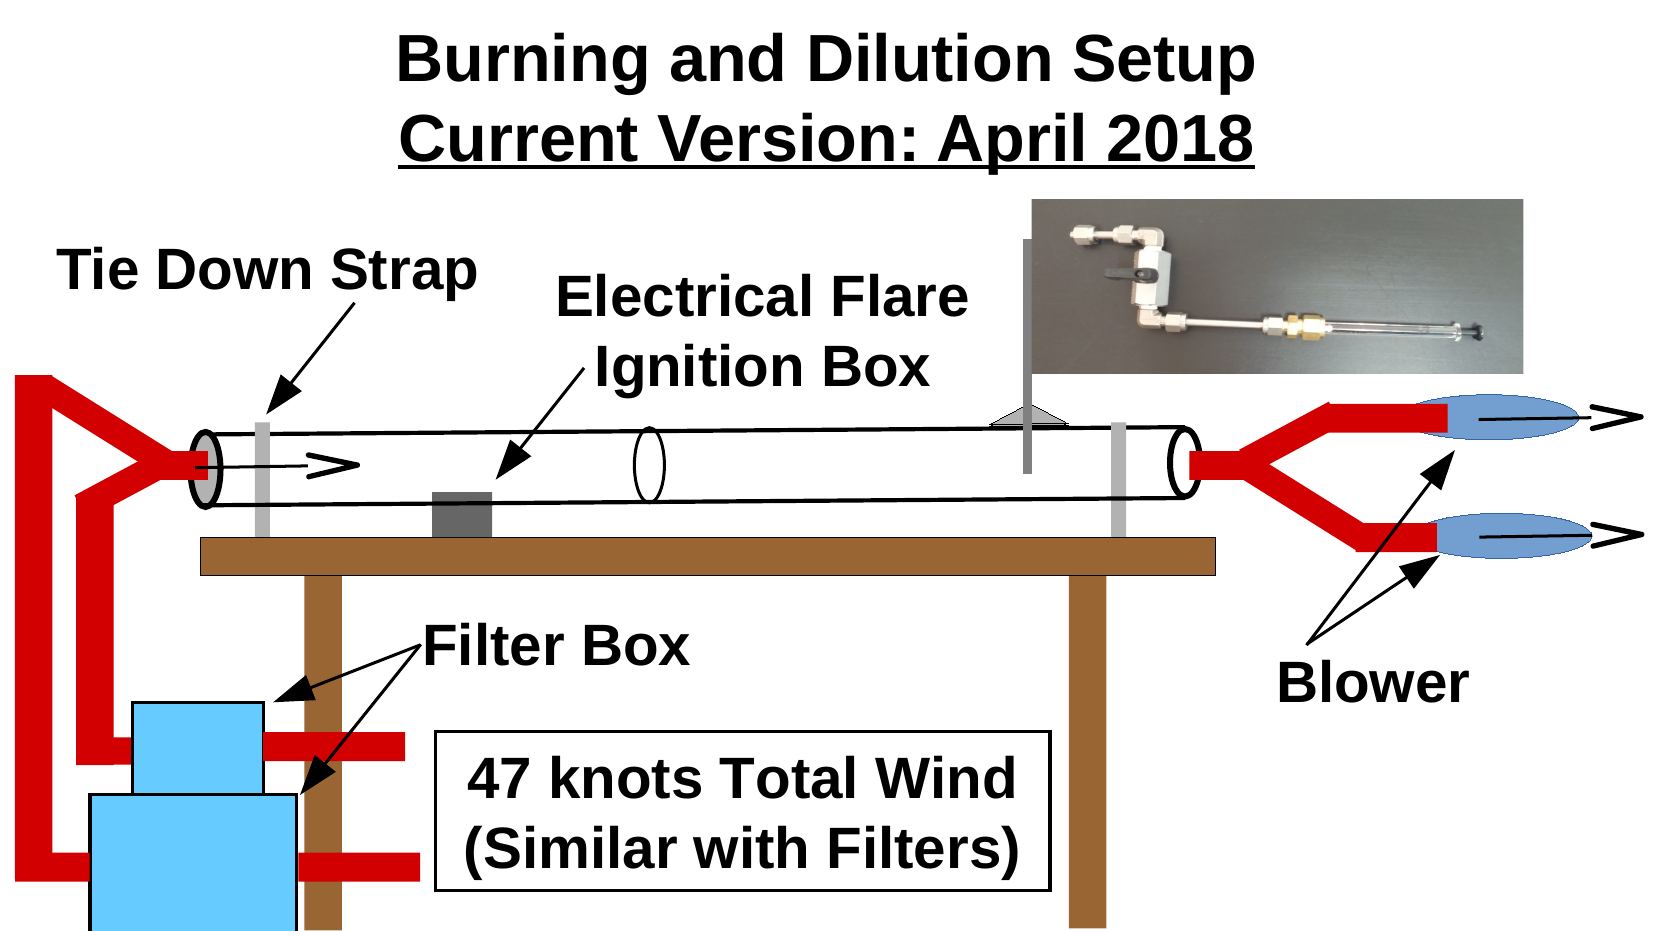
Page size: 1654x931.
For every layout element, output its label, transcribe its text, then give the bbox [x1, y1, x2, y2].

text_box [298, 732, 421, 931]
text_box Blower [1261, 637, 1552, 722]
text_box [1030, 403, 1069, 426]
text_box [1355, 523, 1396, 553]
text_box [1189, 451, 1245, 480]
text_box Burning and Dilution Setup Current Version: April 2018 [0, 3, 1654, 187]
text_box [1380, 513, 1592, 559]
text_box [163, 244, 1216, 929]
text_box Electrical Flare Ignition Box [540, 250, 986, 406]
text_box Tie Down Strap [41, 223, 495, 309]
text_box 47 knots Total Wind (Similar with Filters) [435, 731, 1051, 891]
picture [1031, 199, 1524, 374]
text_box Filter Box [407, 599, 707, 685]
text_box [14, 375, 347, 931]
text_box [1326, 394, 1579, 440]
